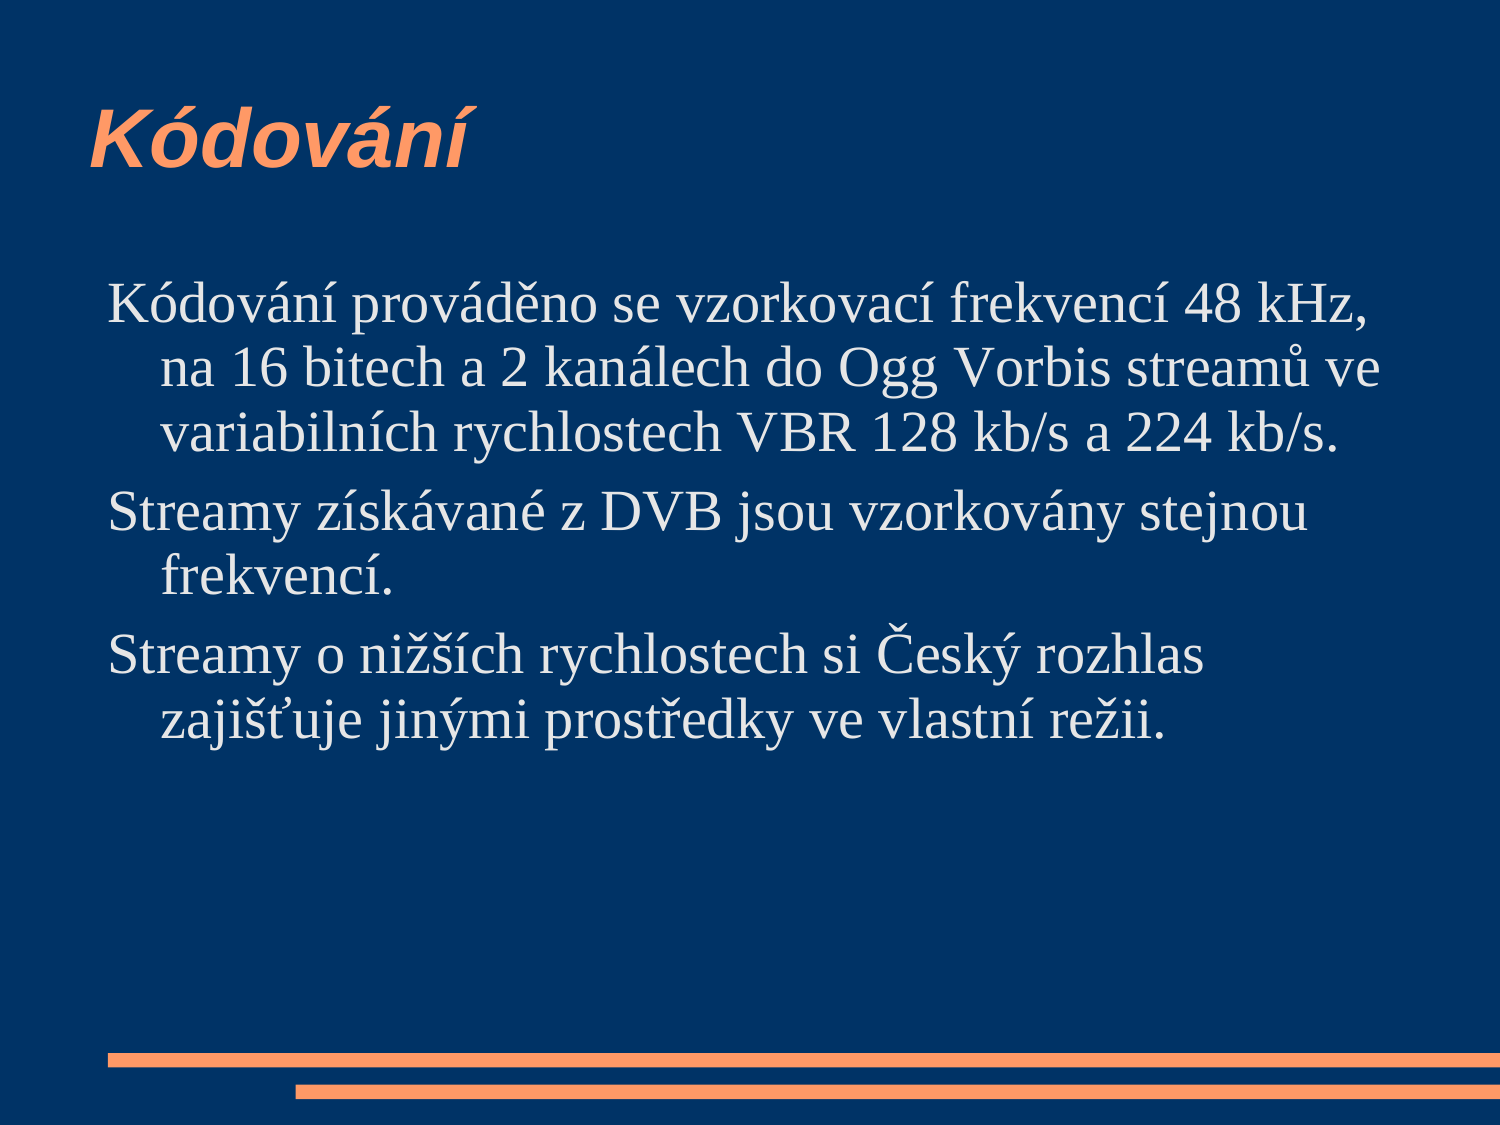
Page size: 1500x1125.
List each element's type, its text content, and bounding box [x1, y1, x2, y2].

title Kódování [75, 45, 1426, 233]
list Kódování prováděno se vzorkovací frekvencí 48 kHz, na 16 bitech a 2 kanálech do Ogg Vorbis streamů ve variabilních rychlostech VBR 128 kb/s a 224 kb/s. Streamy získávané z DVB jsou vzorkovány stejnou frekvencí. Streamy o nižších rychlostech si Český rozhlas zajišťuje jinými prostředky ve vlastní režii. [75, 262, 1426, 1006]
